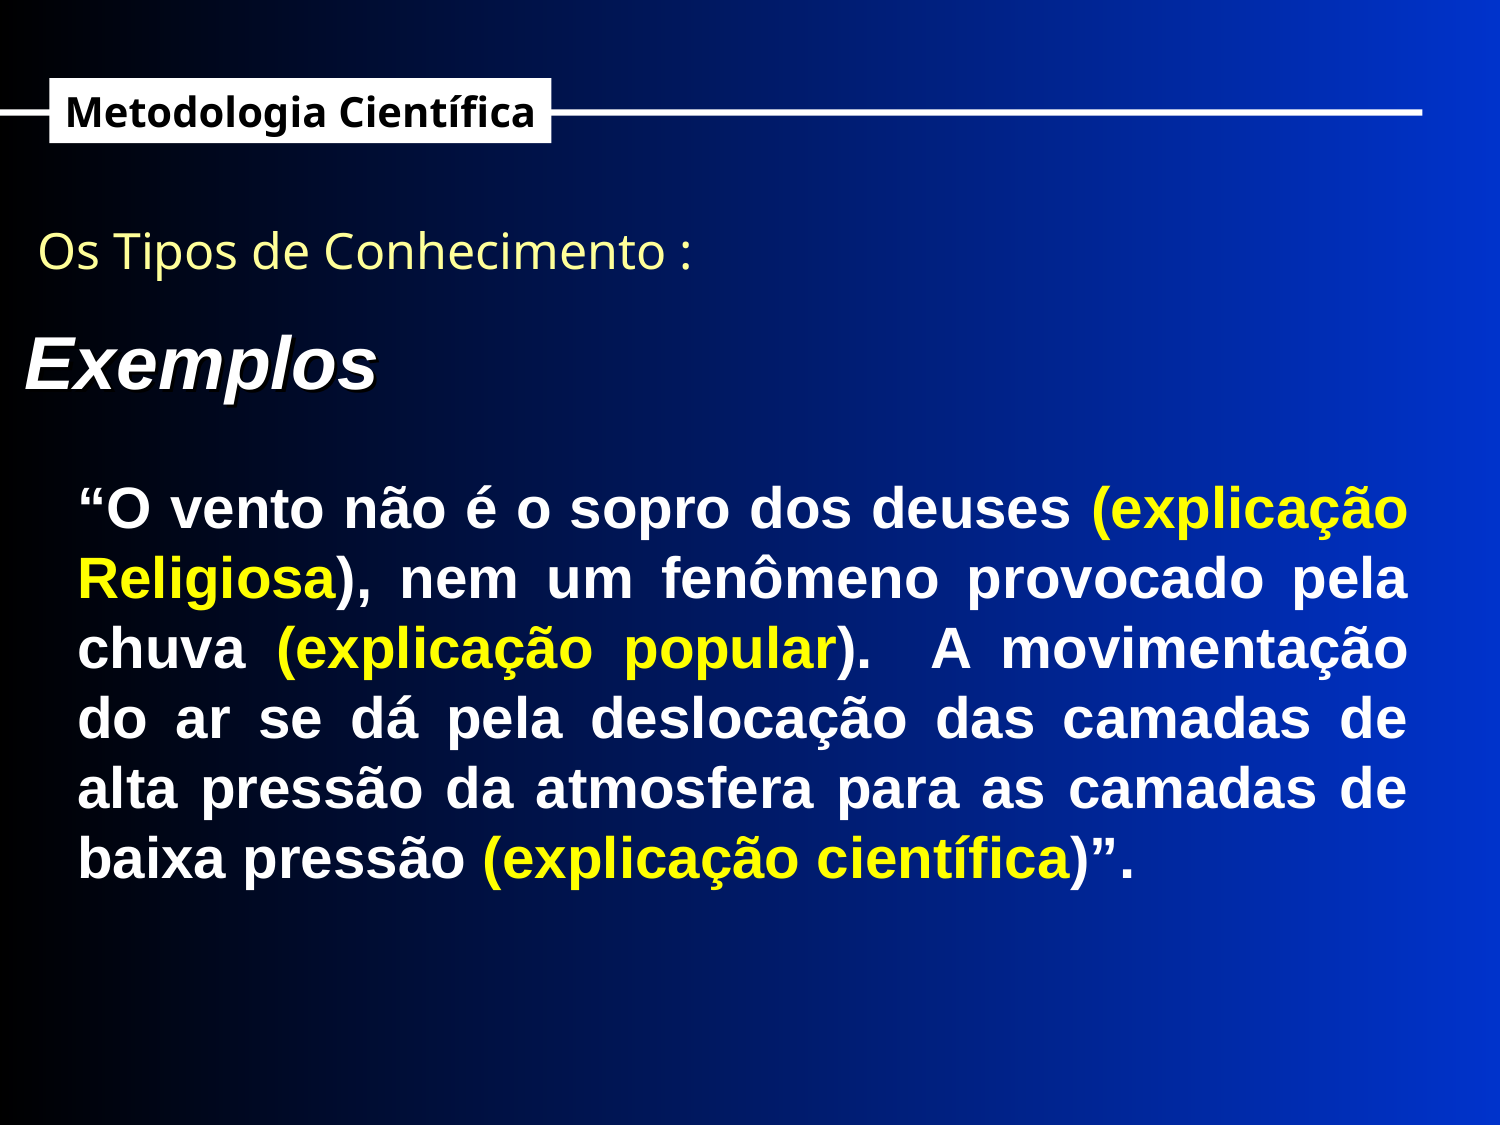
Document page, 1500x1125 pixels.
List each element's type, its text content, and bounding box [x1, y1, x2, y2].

text_box Exemplos [9, 306, 398, 413]
text_box Os Tipos de Conhecimento : [22, 212, 687, 288]
text_box “O vento não é o sopro dos deuses (explicação Religiosa), nem um fenômeno provocado pela chuva (explicação popular). A movimentação do ar se dá pela deslocação das camadas de alta pressão da atmosfera para as camadas de baixa pressão (explicação científica)”. [62, 462, 1438, 903]
text_box Metodologia Científica [63, 78, 538, 144]
